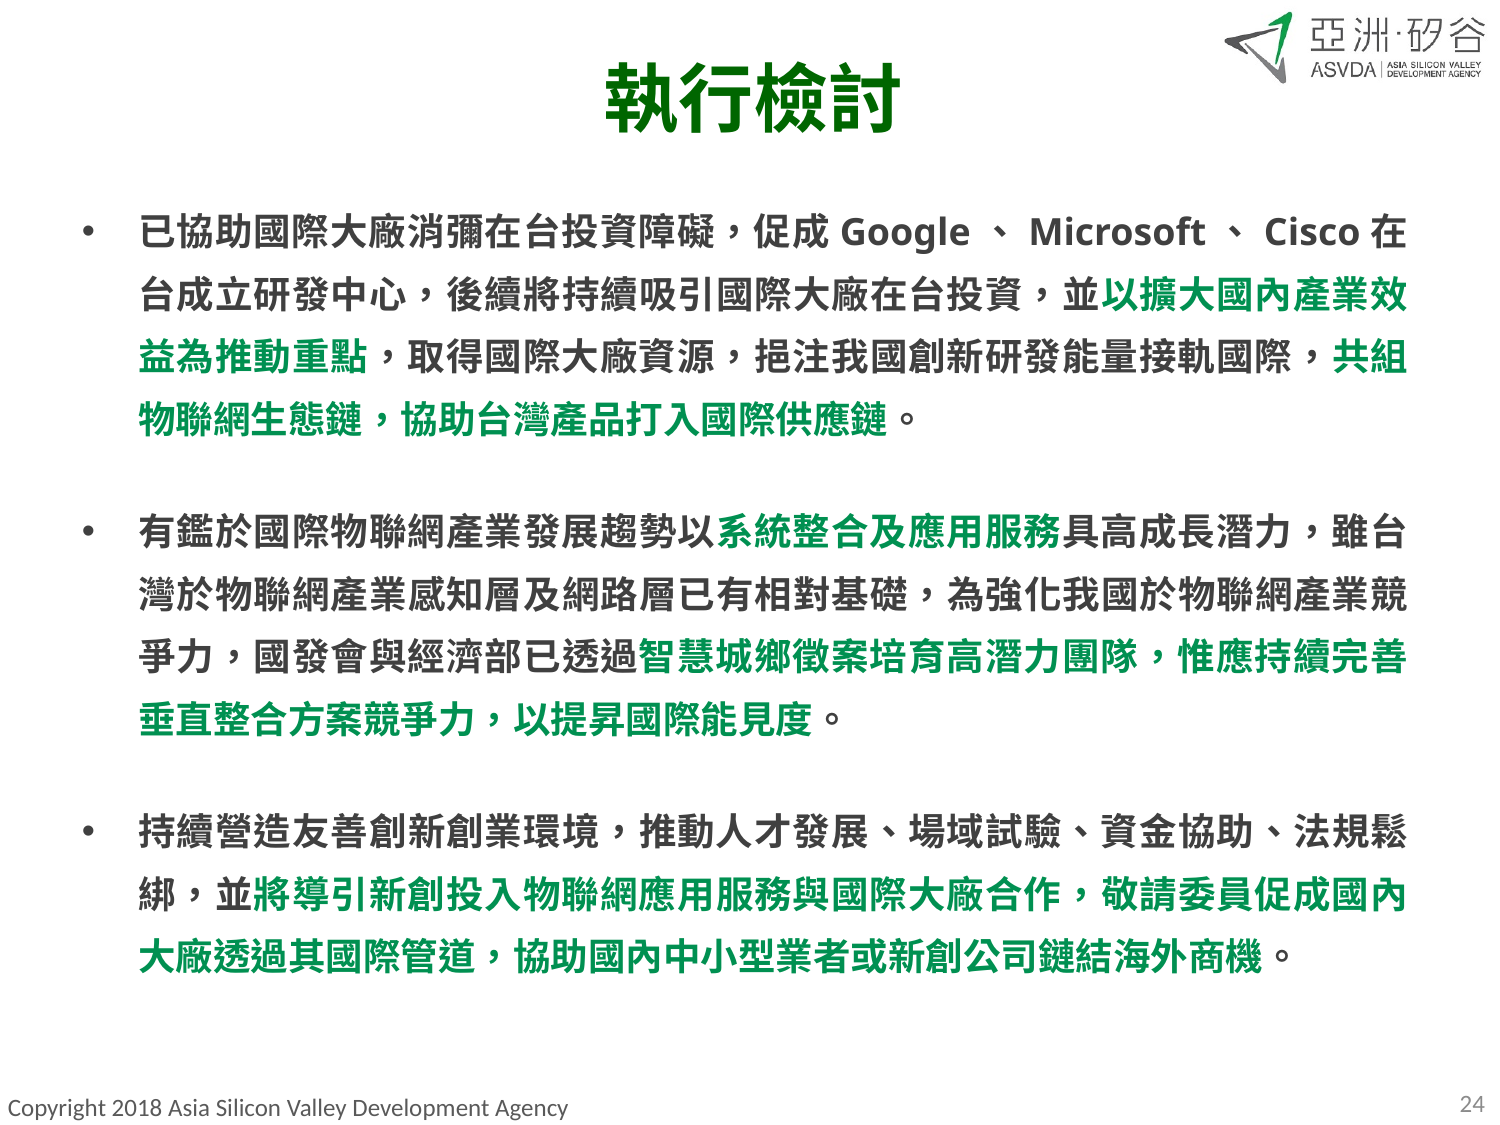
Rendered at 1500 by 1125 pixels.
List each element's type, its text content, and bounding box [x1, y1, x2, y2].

text_box 已協助國際大廠消彌在台投資障礙，促成Google、Microsoft、Cisco在台成立研發中心，後續將持續吸引國際大廠在台投資，並以擴大國內產業效益為推動重點，取得國際大廠資源，挹注我國創新研發能量接軌國際，共組物聯網生態鏈，協助台灣產品打入國際供應鏈。 有鑑於國際物聯網產業發展趨勢以系統整合及應用服務具高成長潛力，雖台灣於物聯網產業感知層及網路層已有相對基礎，為強化我國於物聯網產業競爭力，國發會與經濟部已透過智慧城鄉徵案培育高潛力團隊，惟應持續完善垂直整合方案競爭力，以提昇國際能見度。 持續營造友善創新創業環境，推動人才發展、場域試驗、資金協助、法規鬆綁，並將導引新創投入物聯網應用服務與國際大廠合作，敬請委員促成國內大廠透過其國際管道，協助國內中小型業者或新創公司鏈結海外商機。 [67, 183, 1423, 986]
picture [1214, 0, 1500, 100]
text_box 執行檢討 [588, 43, 919, 149]
slide_number <編號> [1438, 1079, 1500, 1125]
